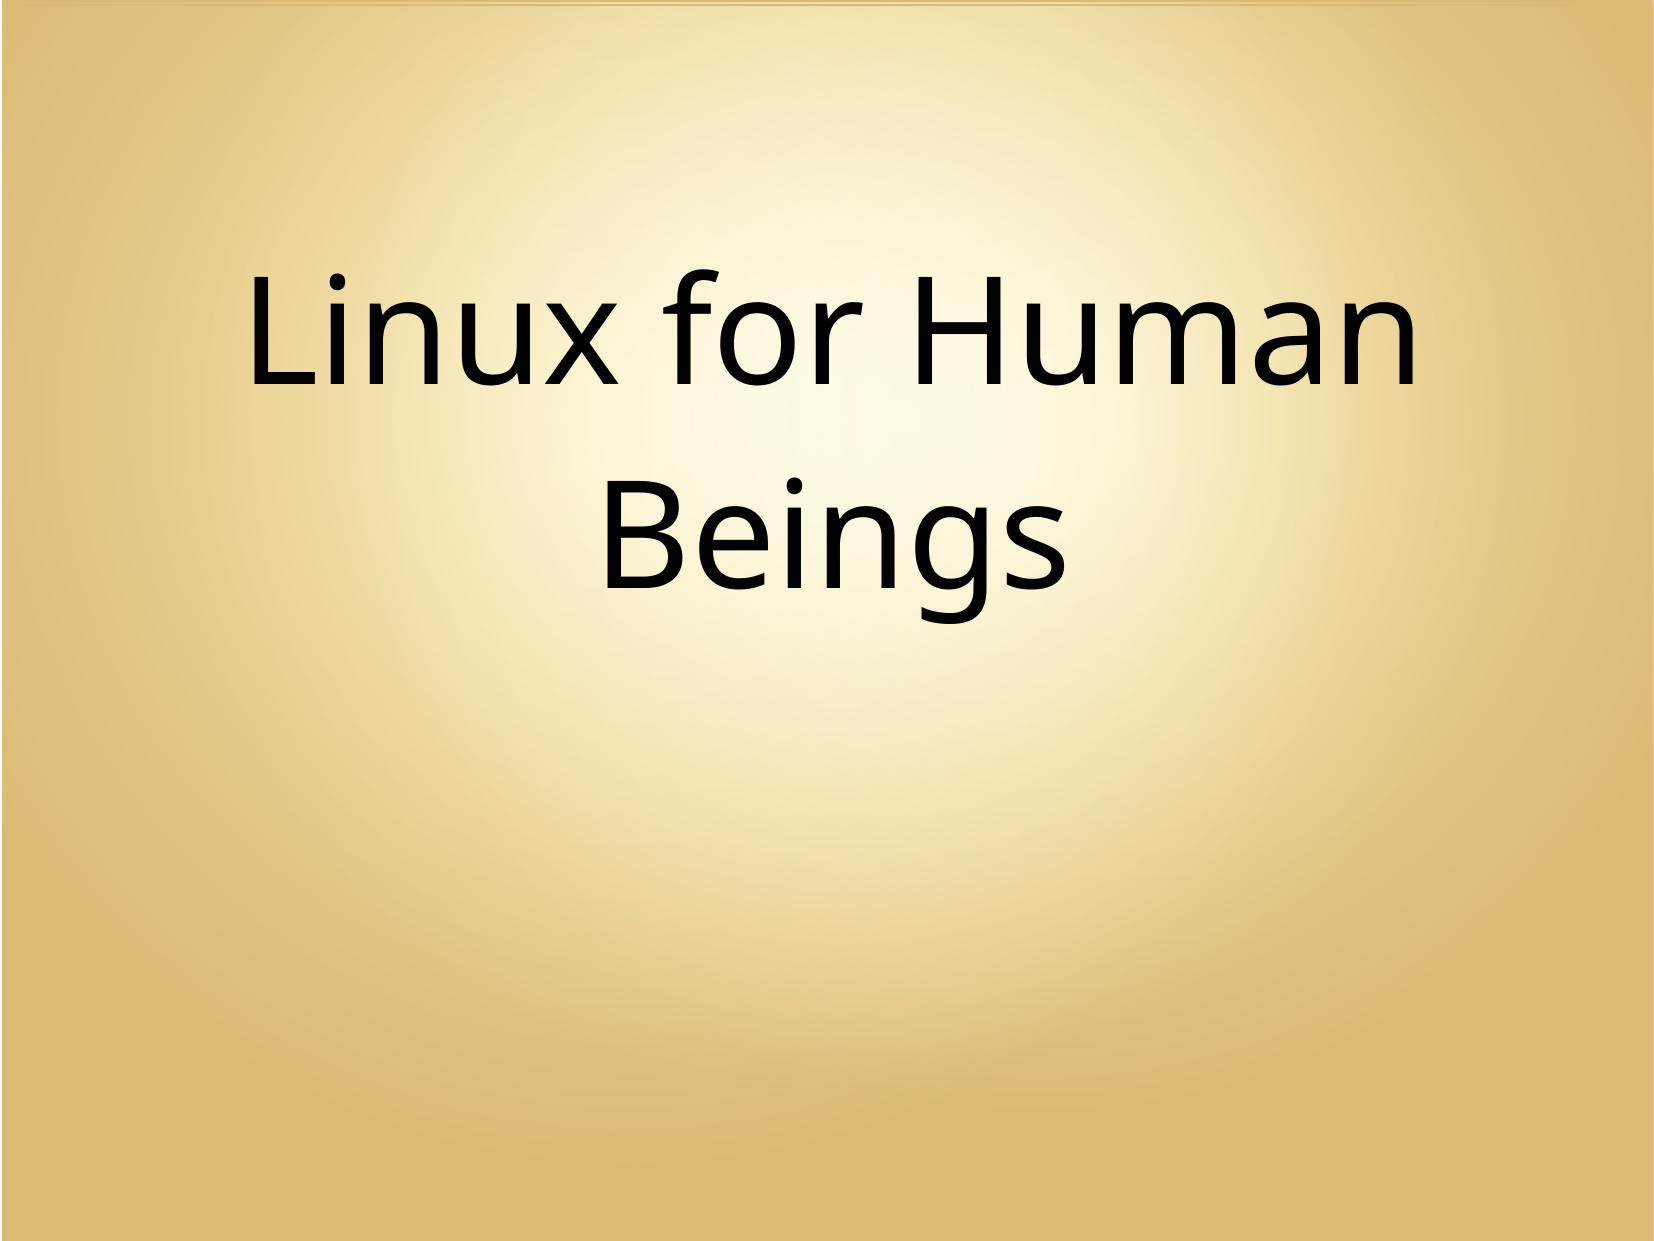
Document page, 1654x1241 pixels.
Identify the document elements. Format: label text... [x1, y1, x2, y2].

title Linux for Human Beings [88, 324, 1577, 532]
picture [2, 0, 1654, 1241]
